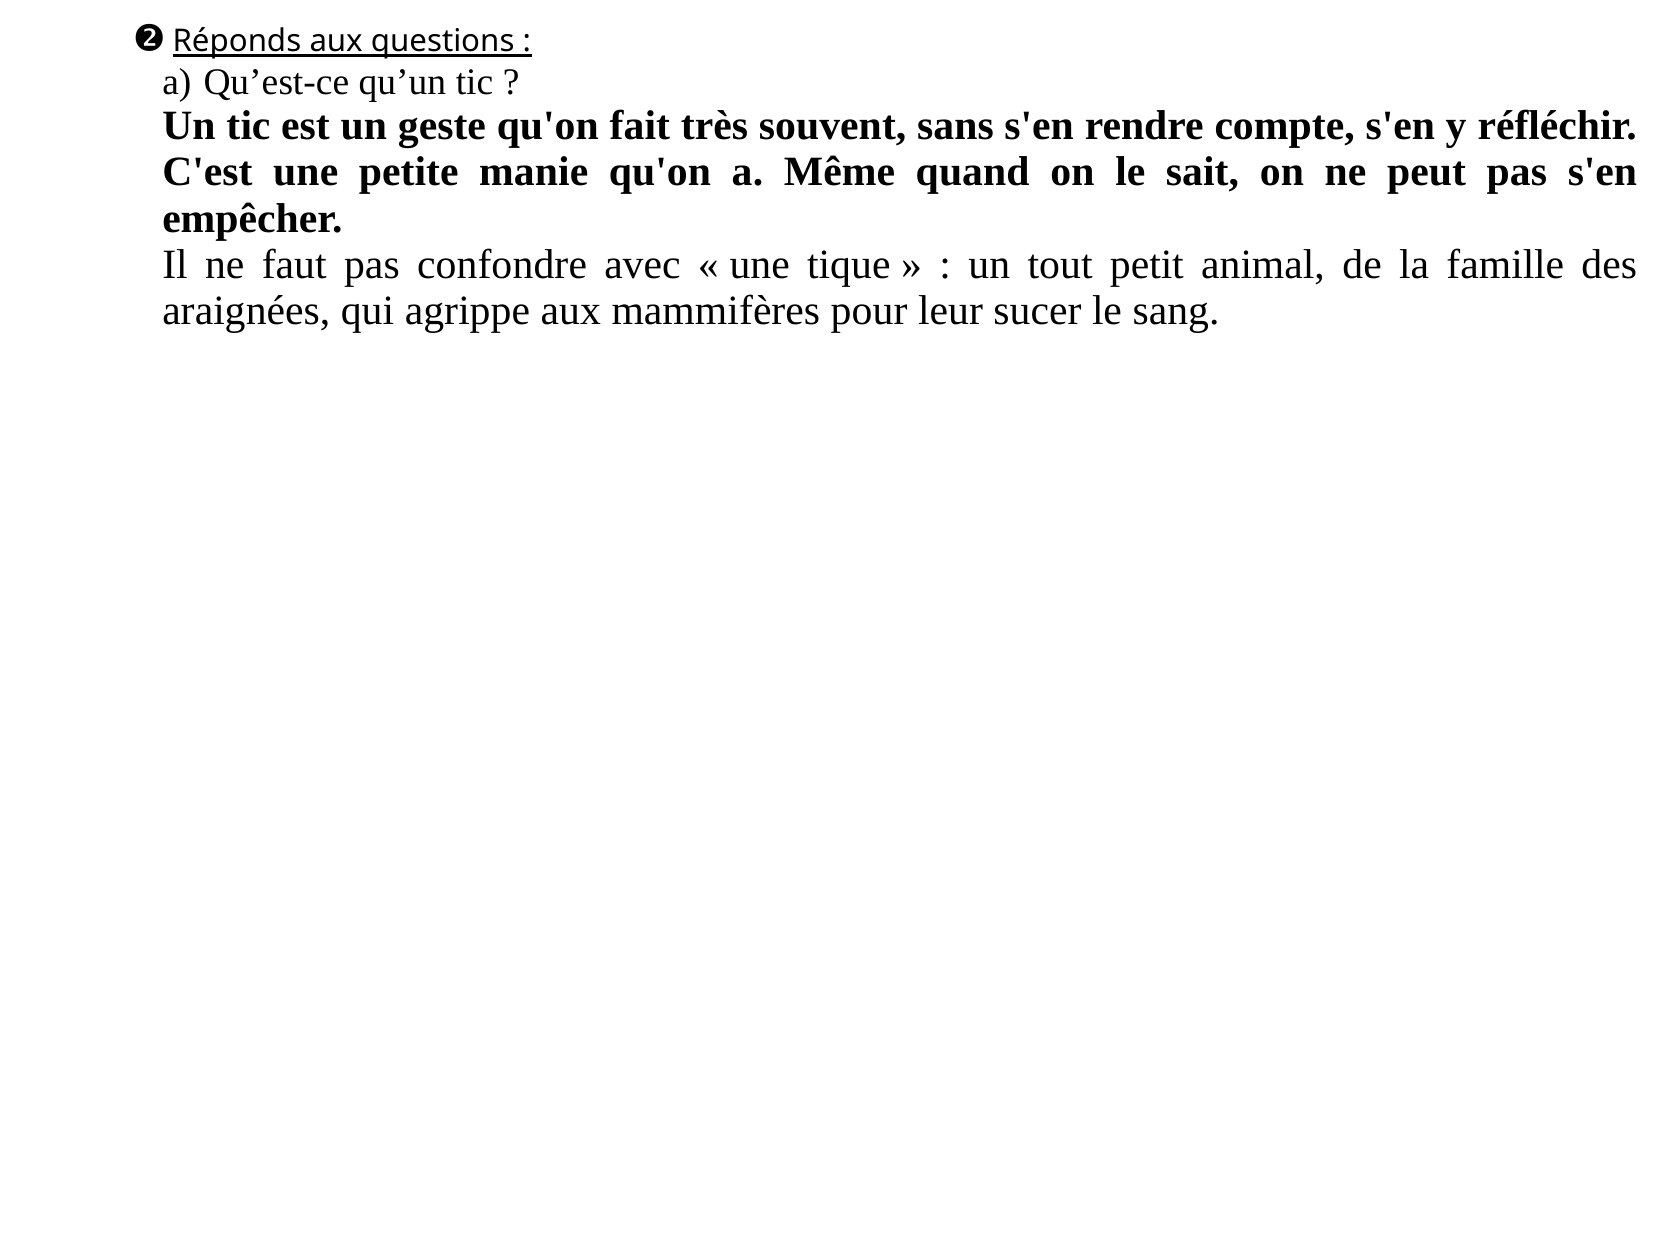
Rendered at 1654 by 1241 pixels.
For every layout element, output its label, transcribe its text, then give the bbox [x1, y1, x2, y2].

text_box v Réponds aux questions : a) Qu’est-ce qu’un tic ? Un tic est un geste qu'on fait très souvent, sans s'en rendre compte, s'en y réfléchir. C'est une petite manie qu'on a. Même quand on le sait, on ne peut pas s'en empêcher. Il ne faut pas confondre avec « une tique » : un tout petit animal, de la famille des araignées, qui agrippe aux mammifères pour leur sucer le sang. [117, 0, 1654, 780]
